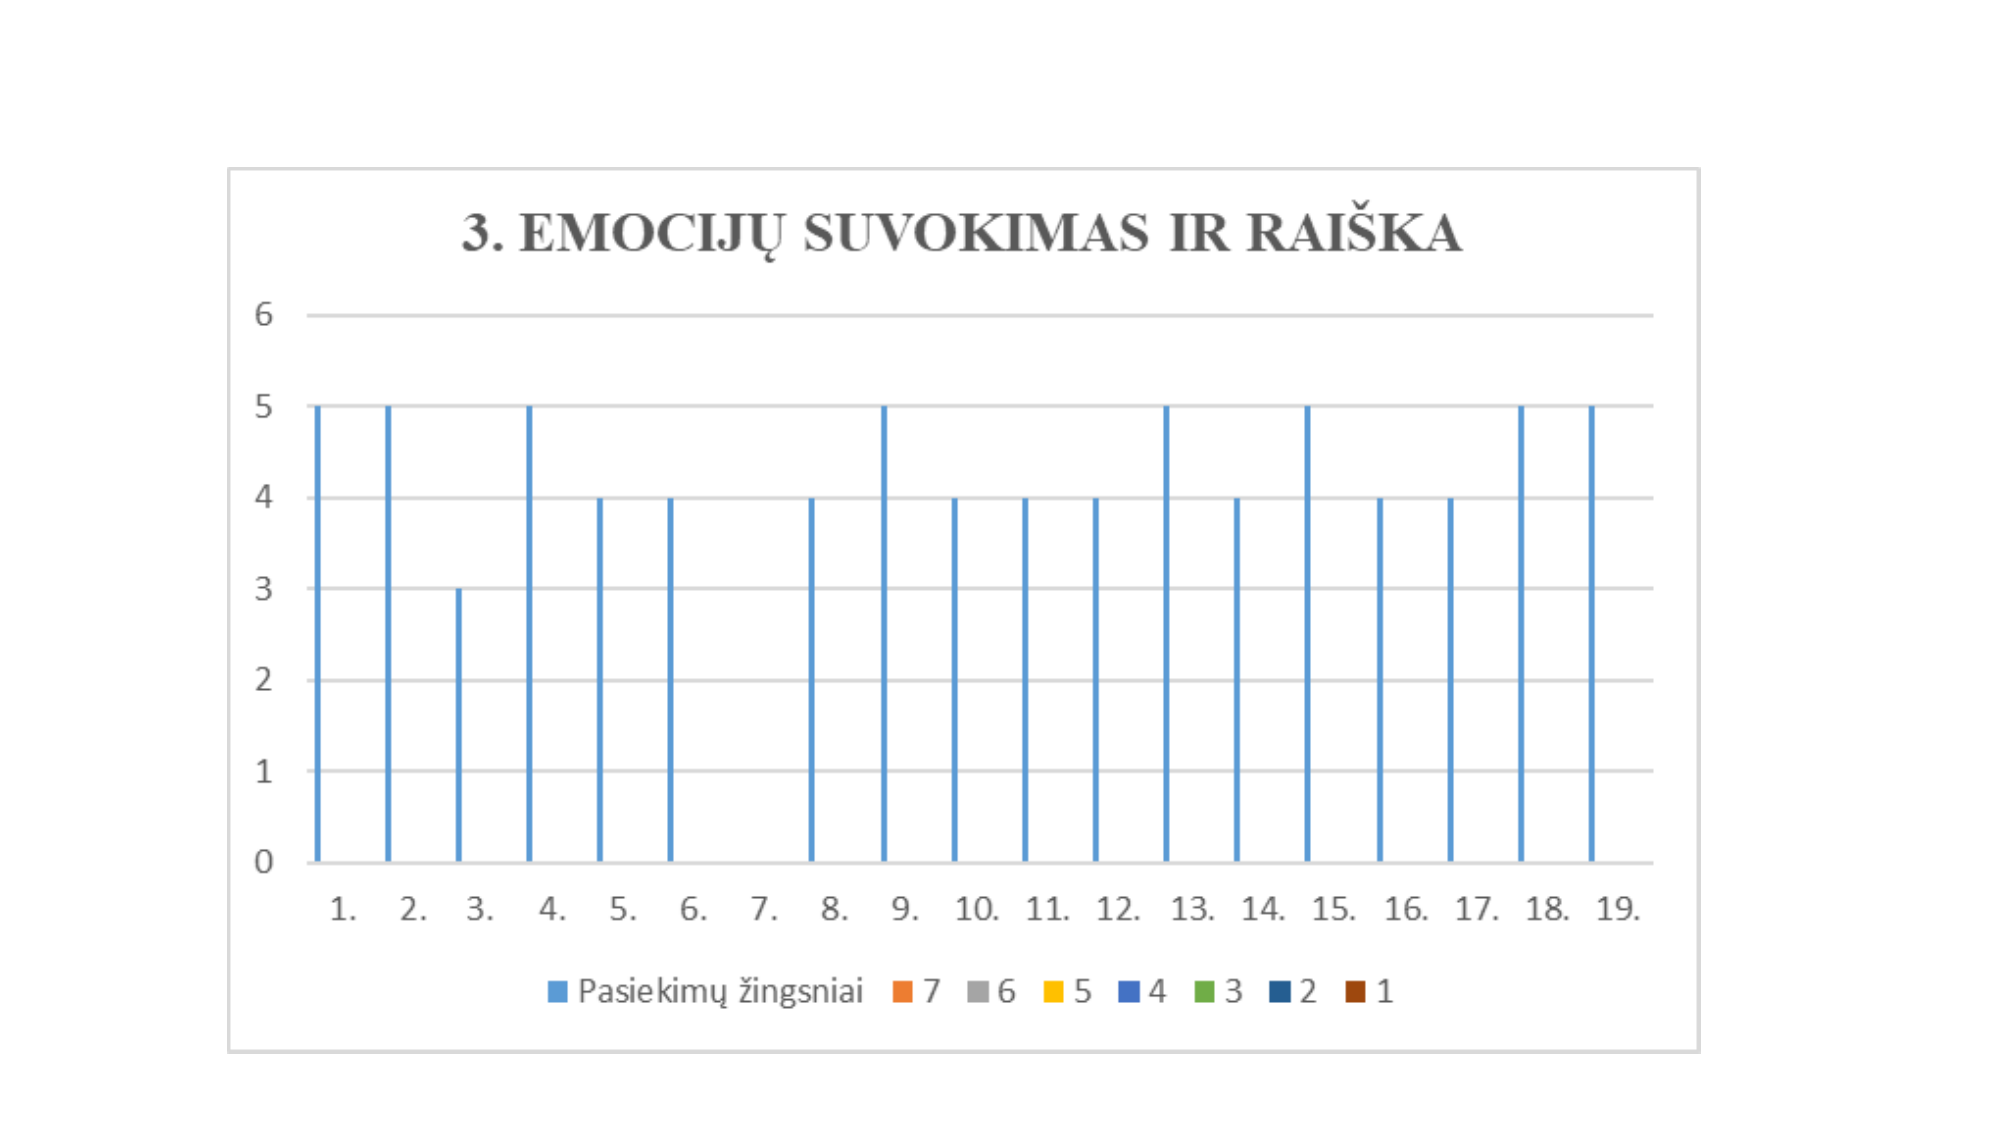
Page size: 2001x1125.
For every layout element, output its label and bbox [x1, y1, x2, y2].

picture [227, 167, 1701, 1054]
